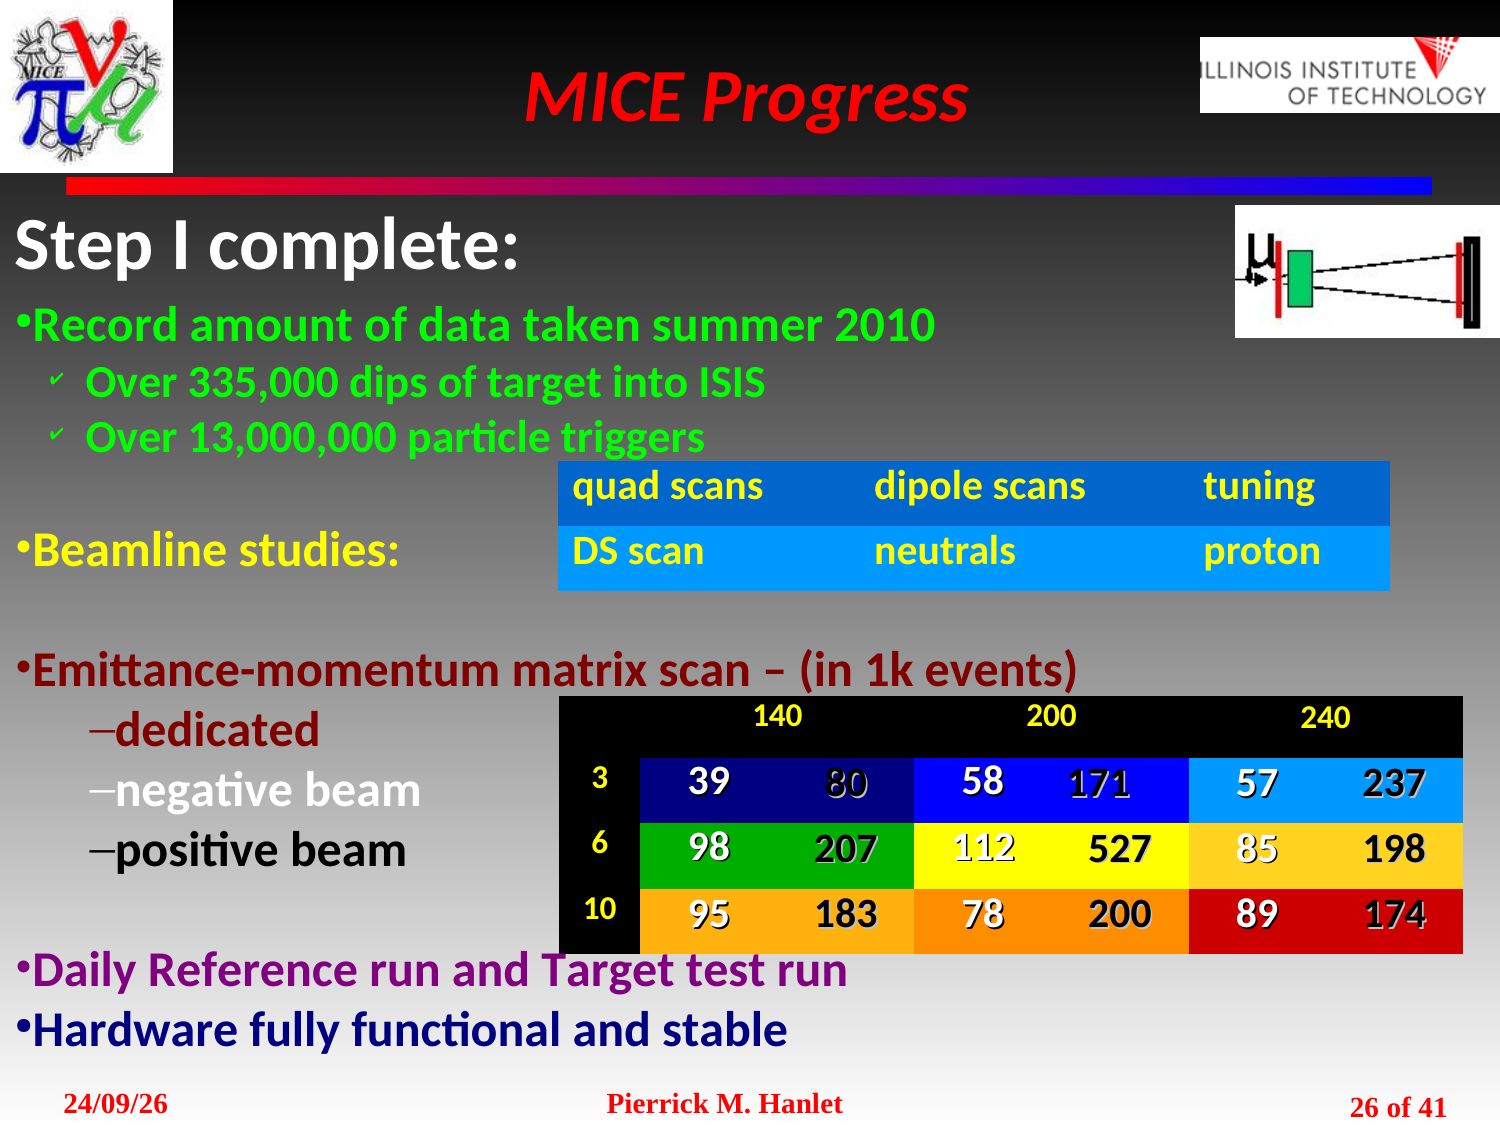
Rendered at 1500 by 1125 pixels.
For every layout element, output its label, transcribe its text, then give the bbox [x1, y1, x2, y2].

text_box Step I complete: [0, 187, 713, 300]
picture [1235, 205, 1500, 338]
text_box Record amount of data taken summer 2010 Over 335,000 dips of target into ISIS Over 13,000,000 particle triggers Beamline studies: Emittance-momentum matrix scan – (in 1k events) dedicated negative beam positive beam Daily Reference run and Target test run Hardware fully functional and stable [0, 284, 1463, 1080]
table_cell DS scan [558, 526, 859, 591]
table_header quad scans [558, 461, 859, 526]
table_header tuning [1188, 461, 1390, 526]
table_cell proton [1188, 526, 1390, 591]
picture [1259, 37, 1500, 113]
title MICE Progress [234, 32, 1259, 157]
table_header dipole scans [859, 461, 1188, 526]
picture [0, 0, 173, 173]
table_cell neutrals [859, 526, 1188, 591]
